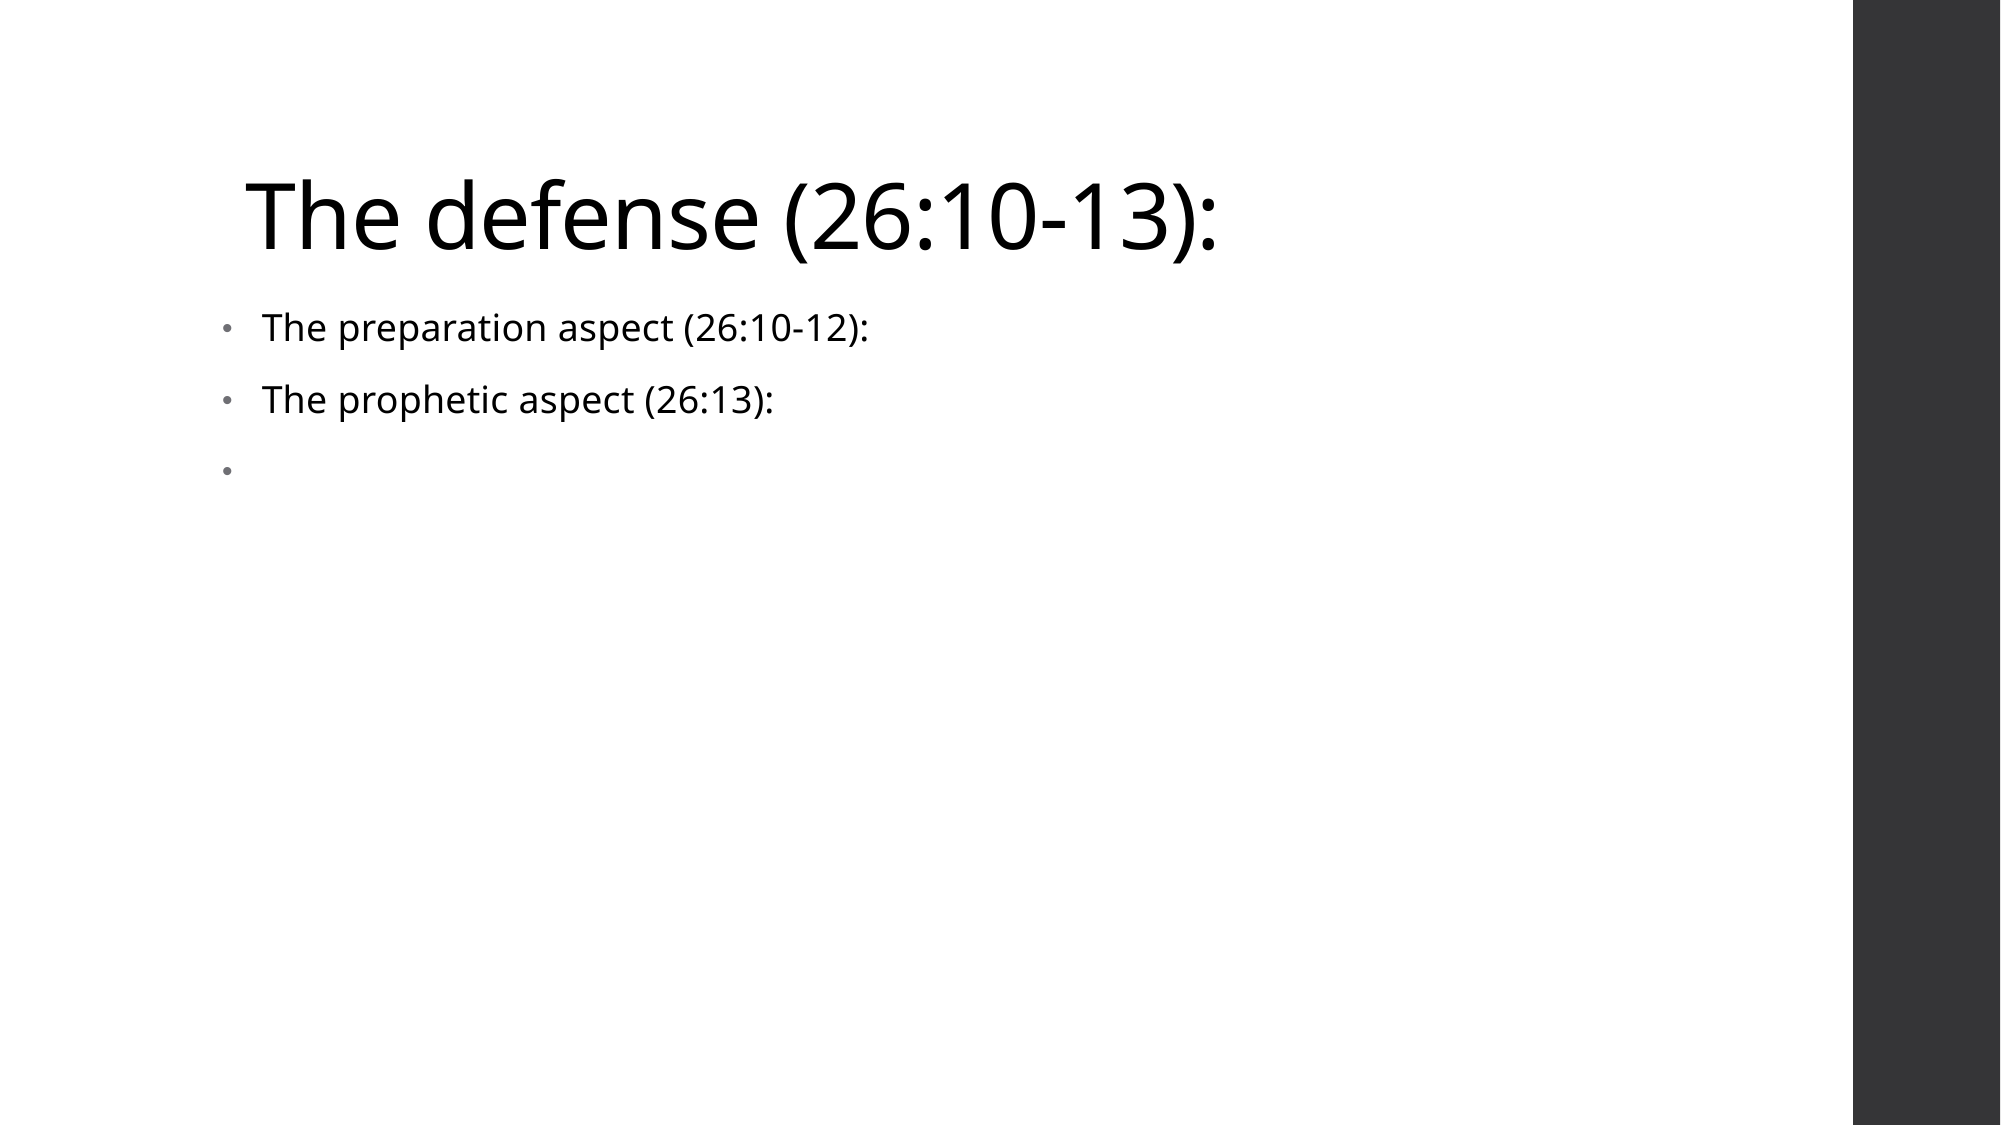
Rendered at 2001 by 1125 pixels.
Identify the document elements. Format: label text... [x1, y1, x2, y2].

title The defense (26:10-13): [206, 60, 1797, 278]
list The preparation aspect (26:10-12): The prophetic aspect (26:13): [206, 299, 1617, 1014]
